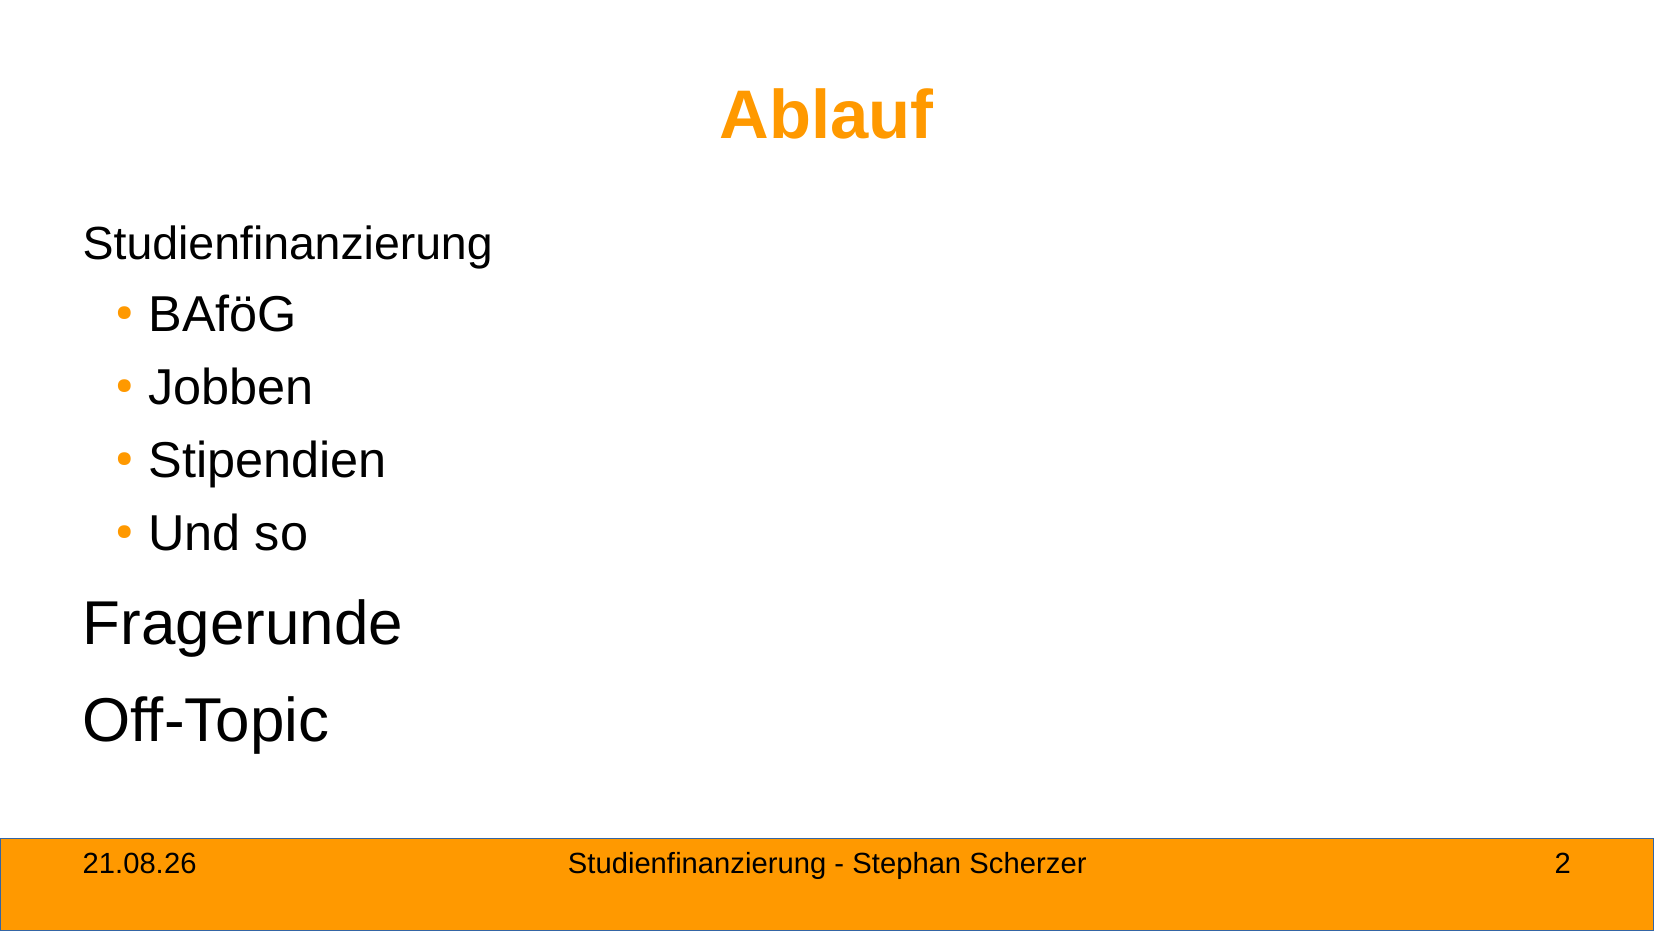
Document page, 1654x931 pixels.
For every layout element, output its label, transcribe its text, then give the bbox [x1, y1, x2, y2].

title Ablauf [82, 37, 1571, 193]
list Studienfinanzierung BAföG Jobben Stipendien Und so Fragerunde Off-Topic [82, 217, 1571, 758]
